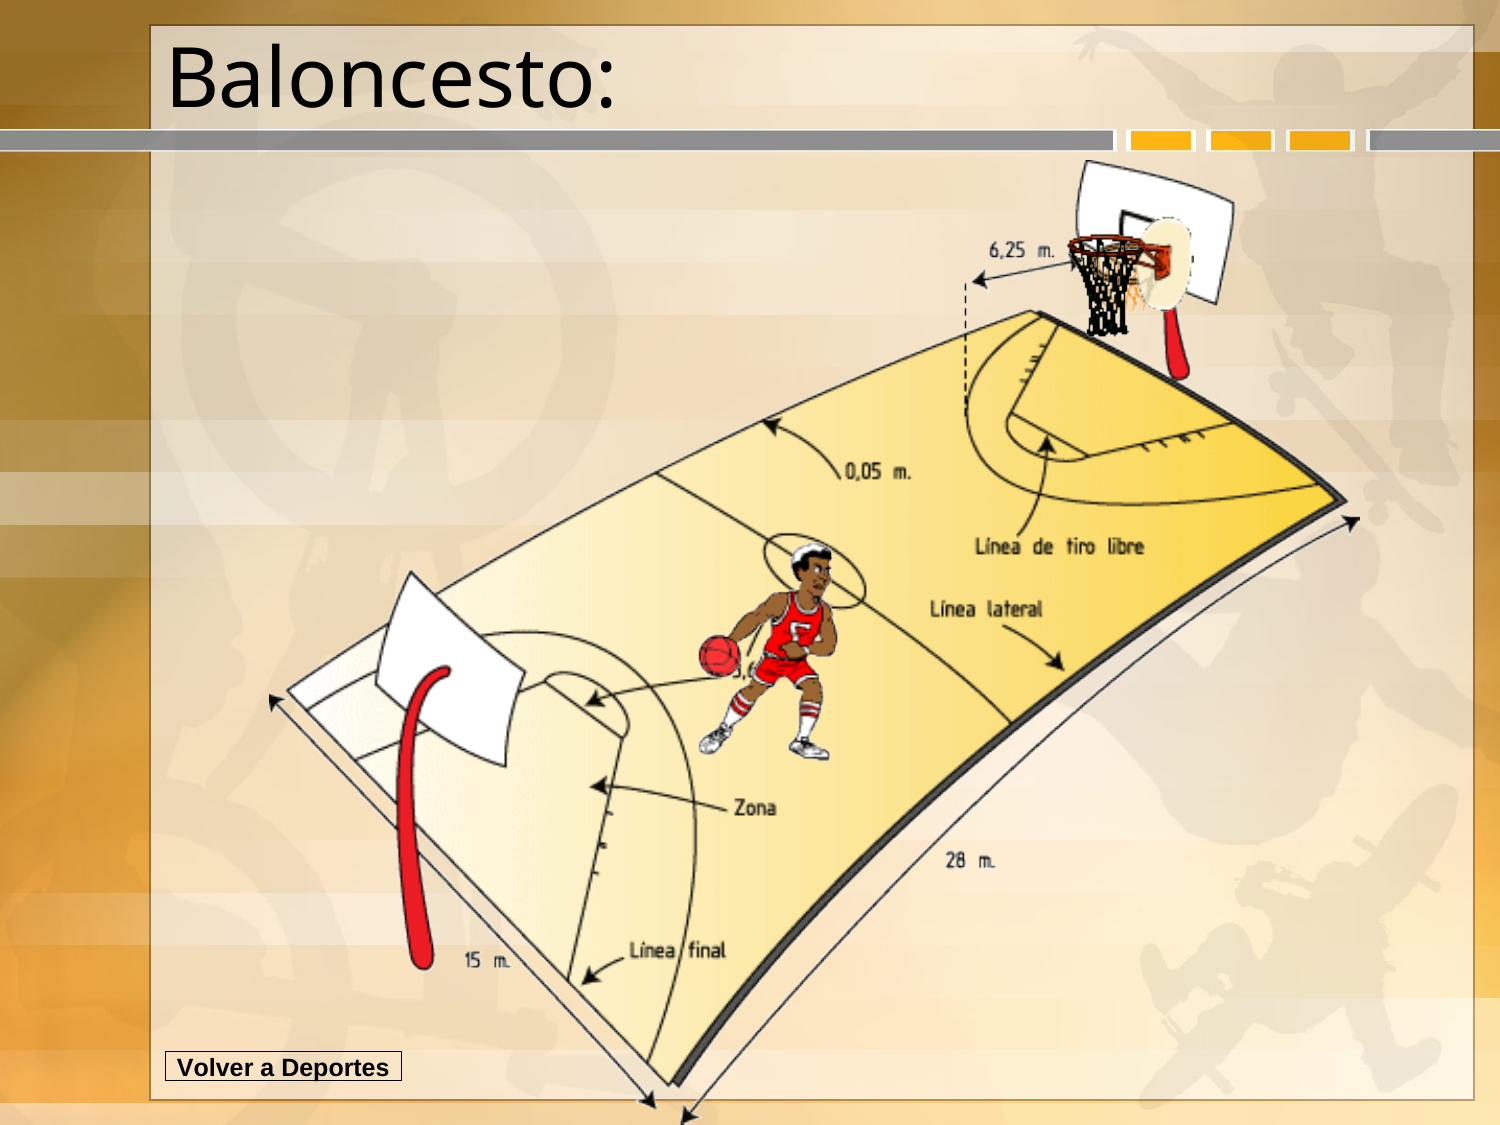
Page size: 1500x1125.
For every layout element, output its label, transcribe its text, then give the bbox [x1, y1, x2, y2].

picture [0, 0, 1500, 1125]
title Baloncesto: [149, 0, 1463, 151]
text_box Volver a Deportes [165, 1051, 402, 1081]
text_box [691, 527, 877, 787]
